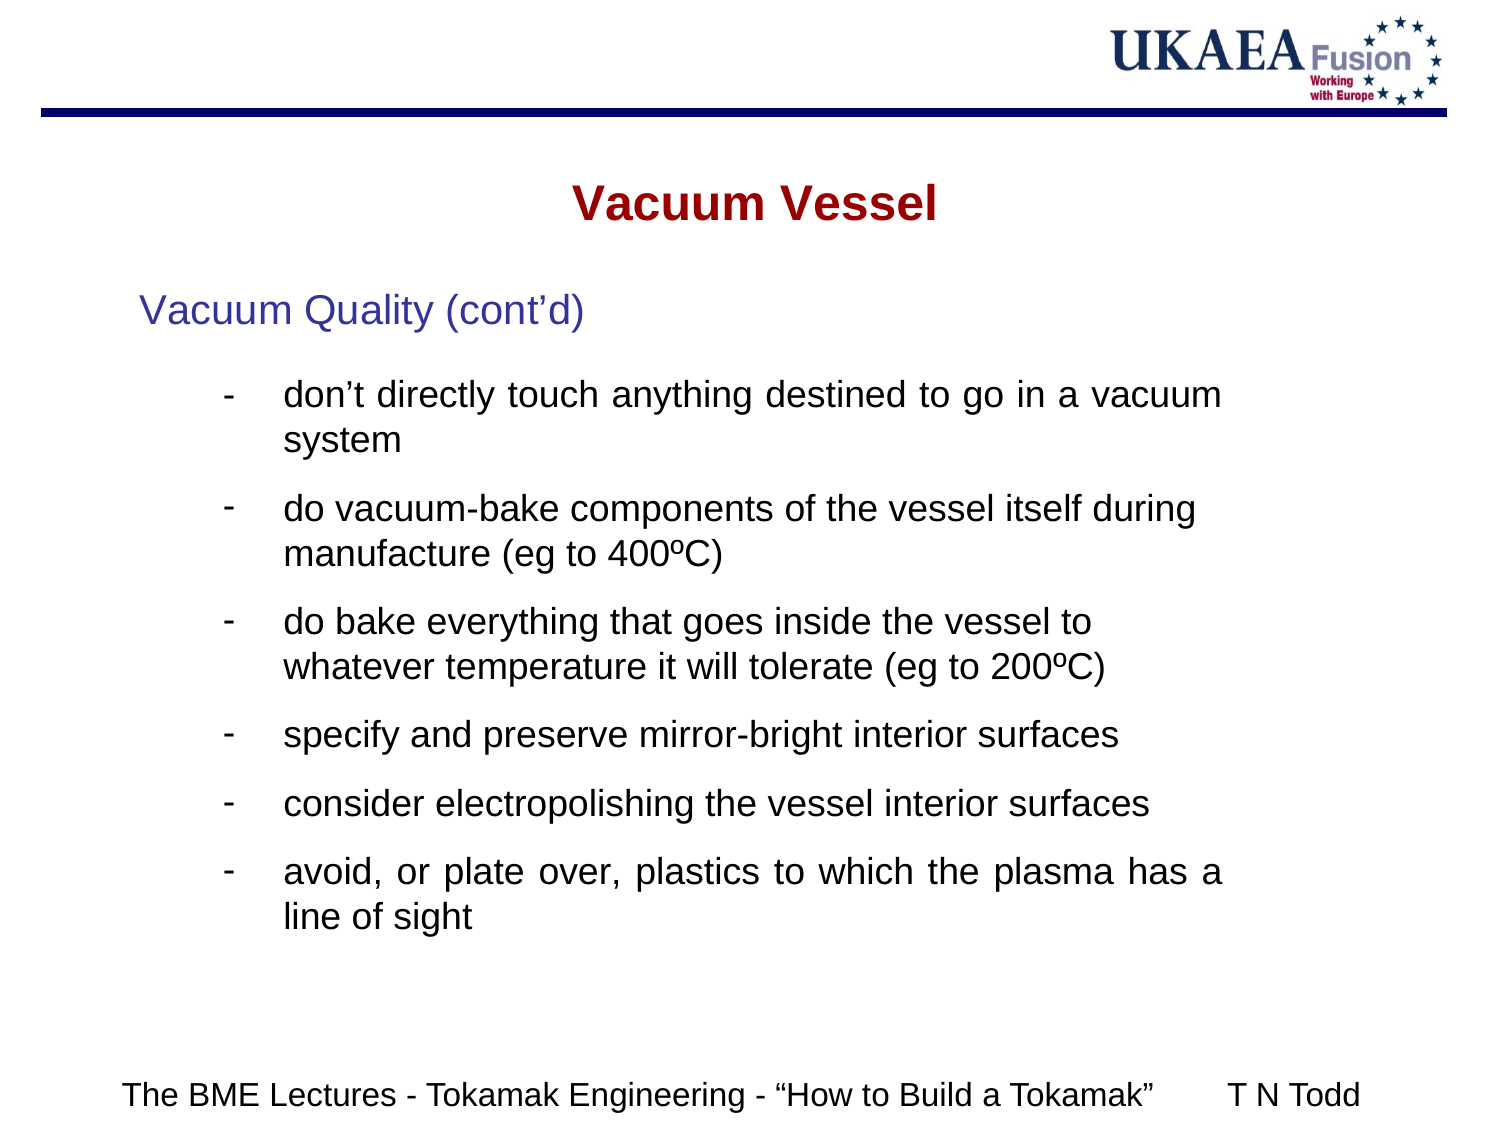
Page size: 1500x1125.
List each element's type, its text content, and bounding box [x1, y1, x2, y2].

text_box Vacuum Vessel [324, 162, 1186, 238]
text_box - don’t directly touch anything destined to go in a vacuum system do vacuum-bake components of the vessel itself during manufacture (eg to 400ºC) do bake everything that goes inside the vessel to whatever temperature it will tolerate (eg to 200ºC) specify and preserve mirror-bright interior surfaces consider electropolishing the vessel interior surfaces avoid, or plate over, plastics to which the plasma has a line of sight [149, 362, 1238, 945]
text_box Vacuum Quality (cont’d) [124, 275, 809, 341]
picture [1107, 15, 1443, 106]
